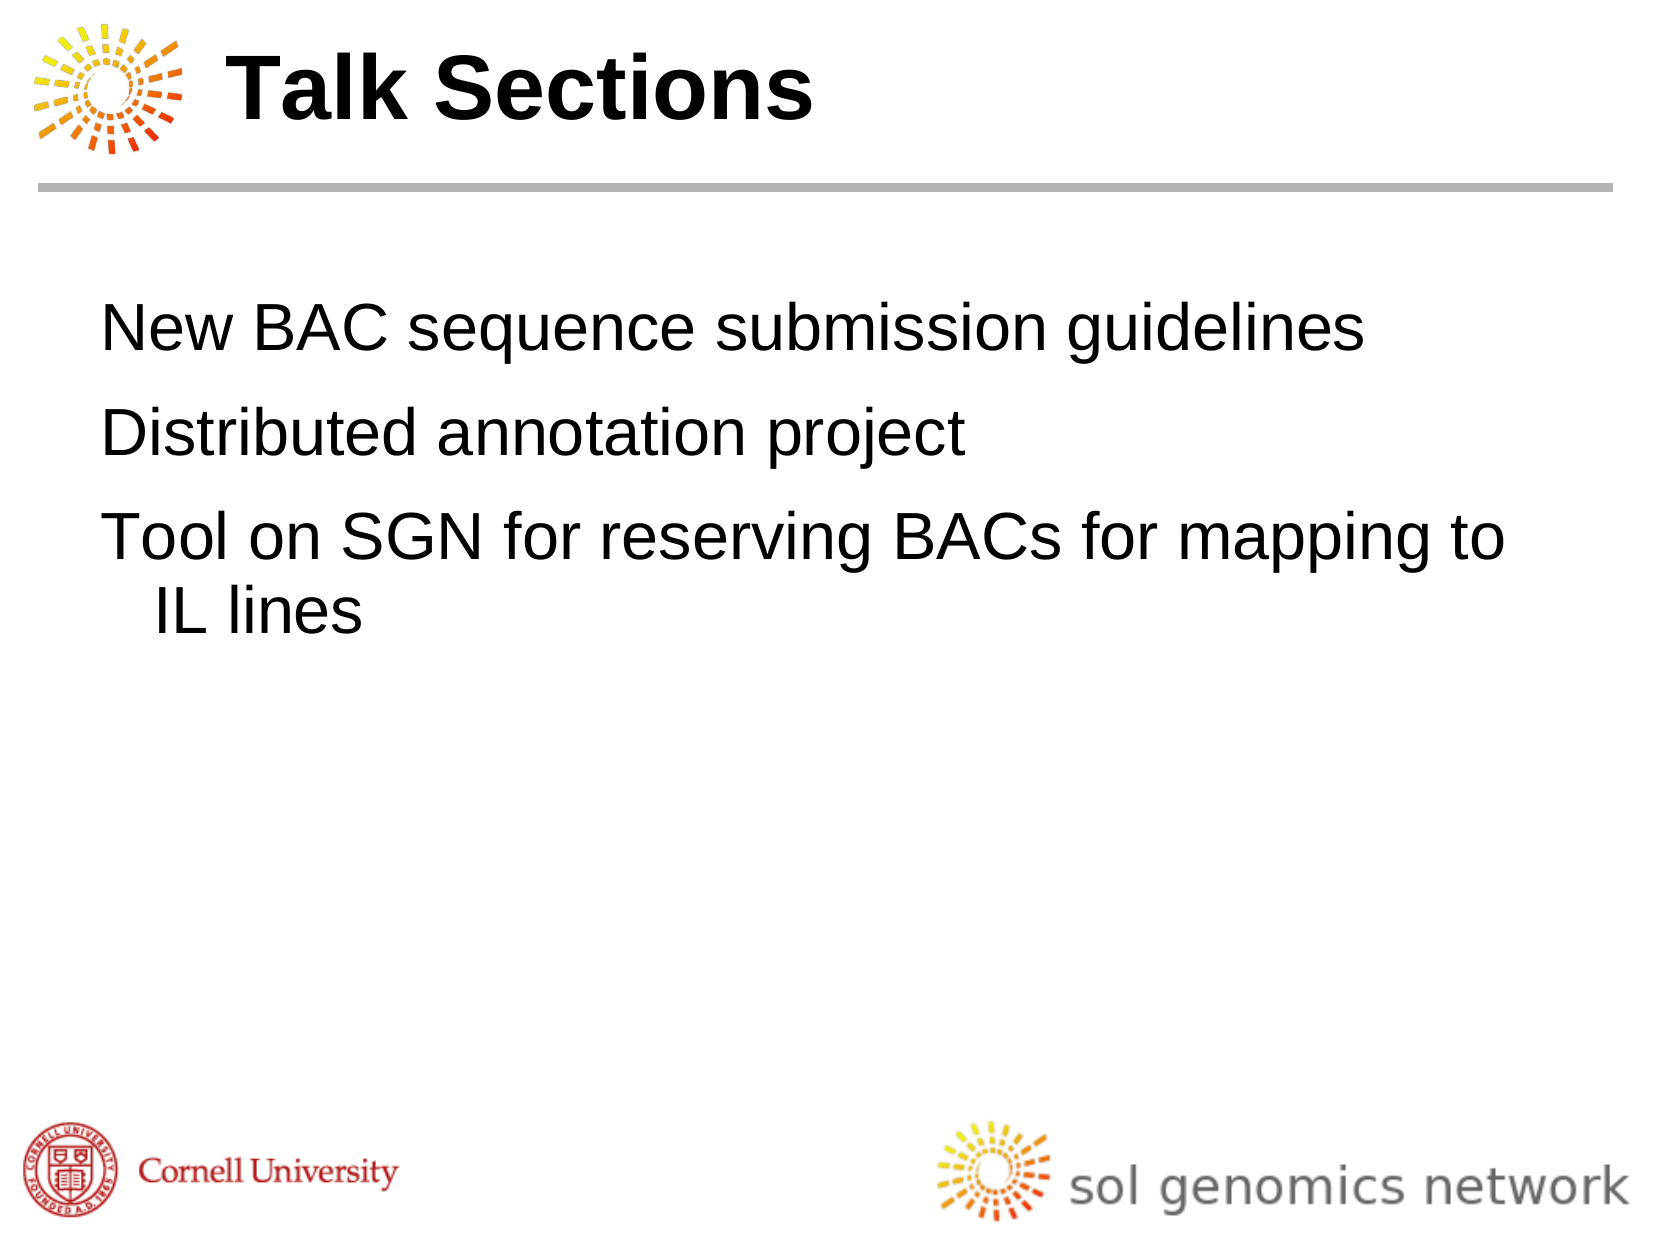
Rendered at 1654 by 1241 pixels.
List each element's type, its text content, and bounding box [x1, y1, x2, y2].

picture [32, 22, 184, 156]
picture [11, 1110, 423, 1230]
picture [921, 1116, 1642, 1229]
list New BAC sequence submission guidelines Distributed annotation project Tool on SGN for reserving BACs for mapping to IL lines [82, 290, 1571, 1088]
title Talk Sections [225, 34, 1571, 142]
